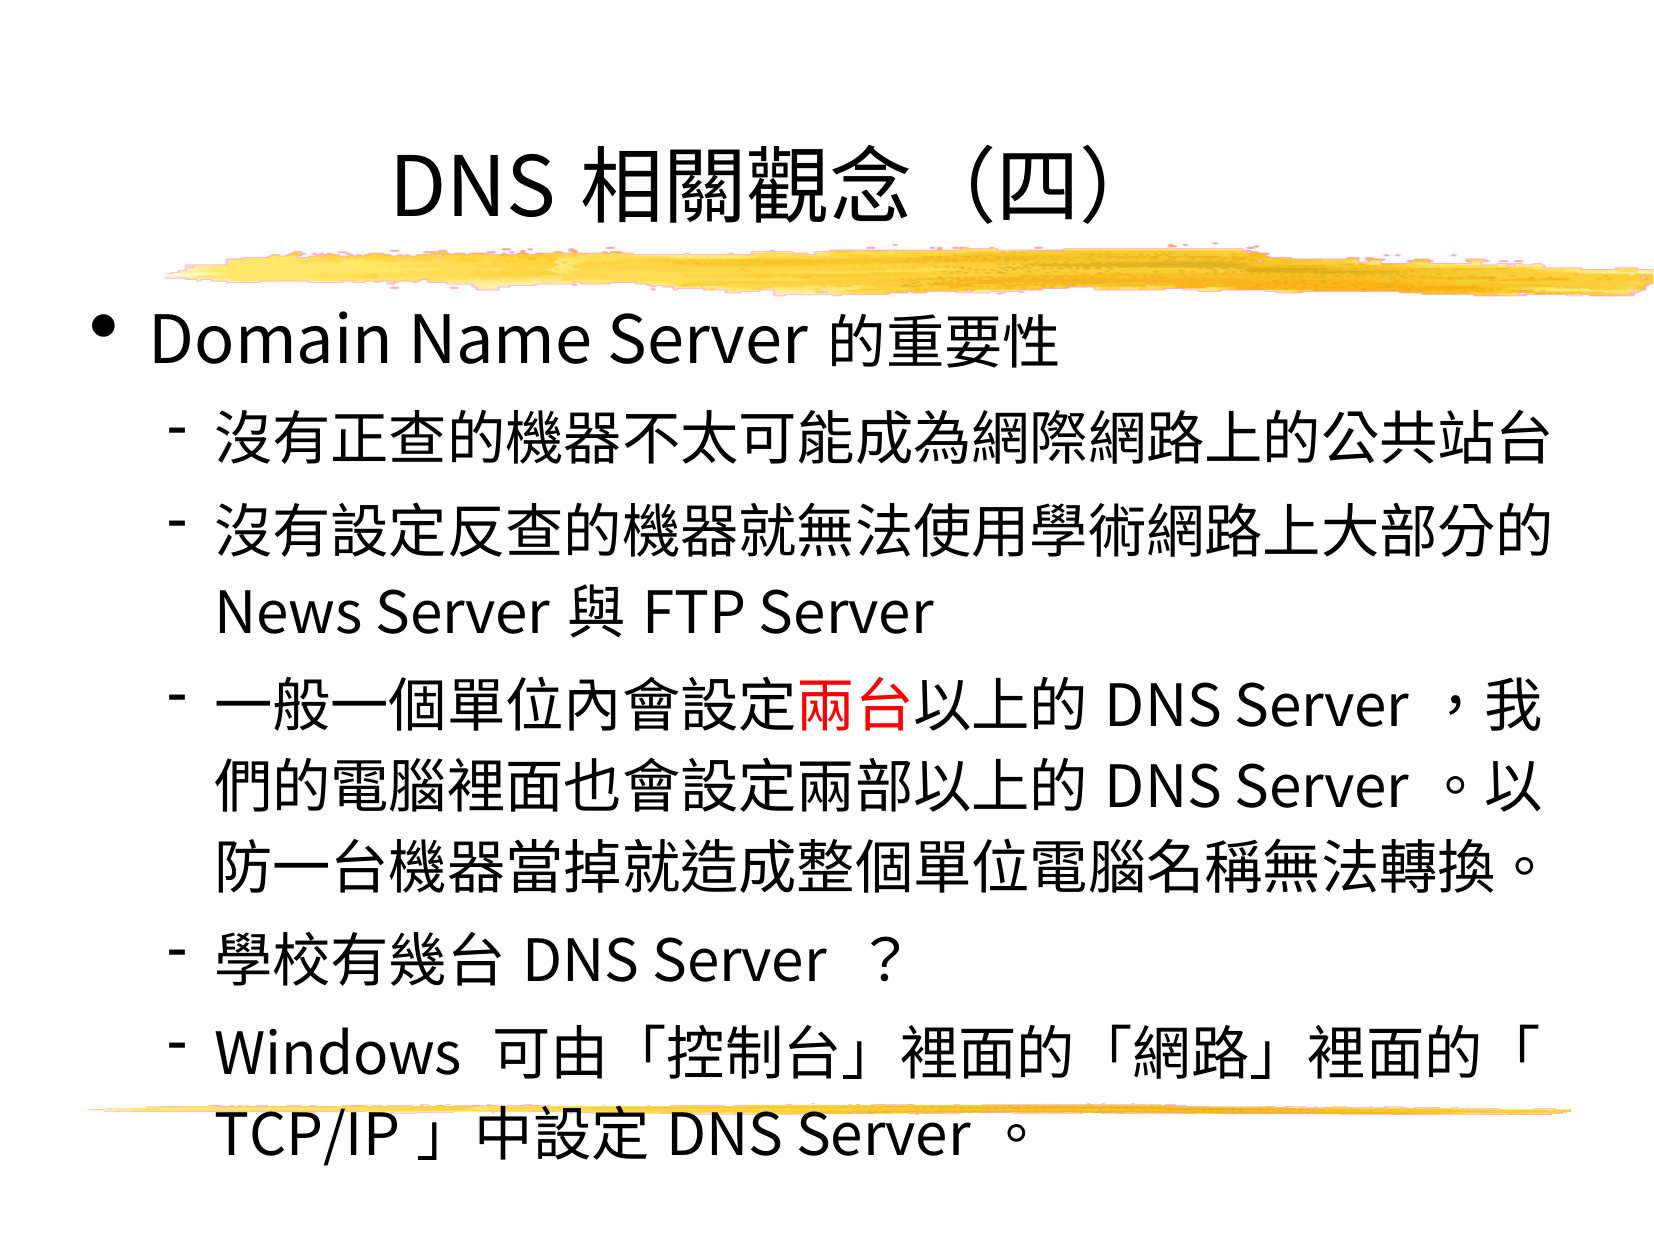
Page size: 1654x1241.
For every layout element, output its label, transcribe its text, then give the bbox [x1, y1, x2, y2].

title DNS相關觀念（四） [73, 25, 1479, 249]
list Domain Name Server的重要性 沒有正查的機器不太可能成為網際網路上的公共站台 沒有設定反查的機器就無法使用學術網路上大部分的News Server與FTP Server 一般一個單位內會設定兩台以上的DNS Server，我們的電腦裡面也會設定兩部以上的DNS Server。以防一台機器當掉就造成整個單位電腦名稱無法轉換。 學校有幾台DNS Server ？ Windows 可由「控制台」裡面的「網路」裡面的「 TCP/IP」中設定DNS Server。 [77, 281, 1581, 1141]
picture [165, 237, 1654, 308]
